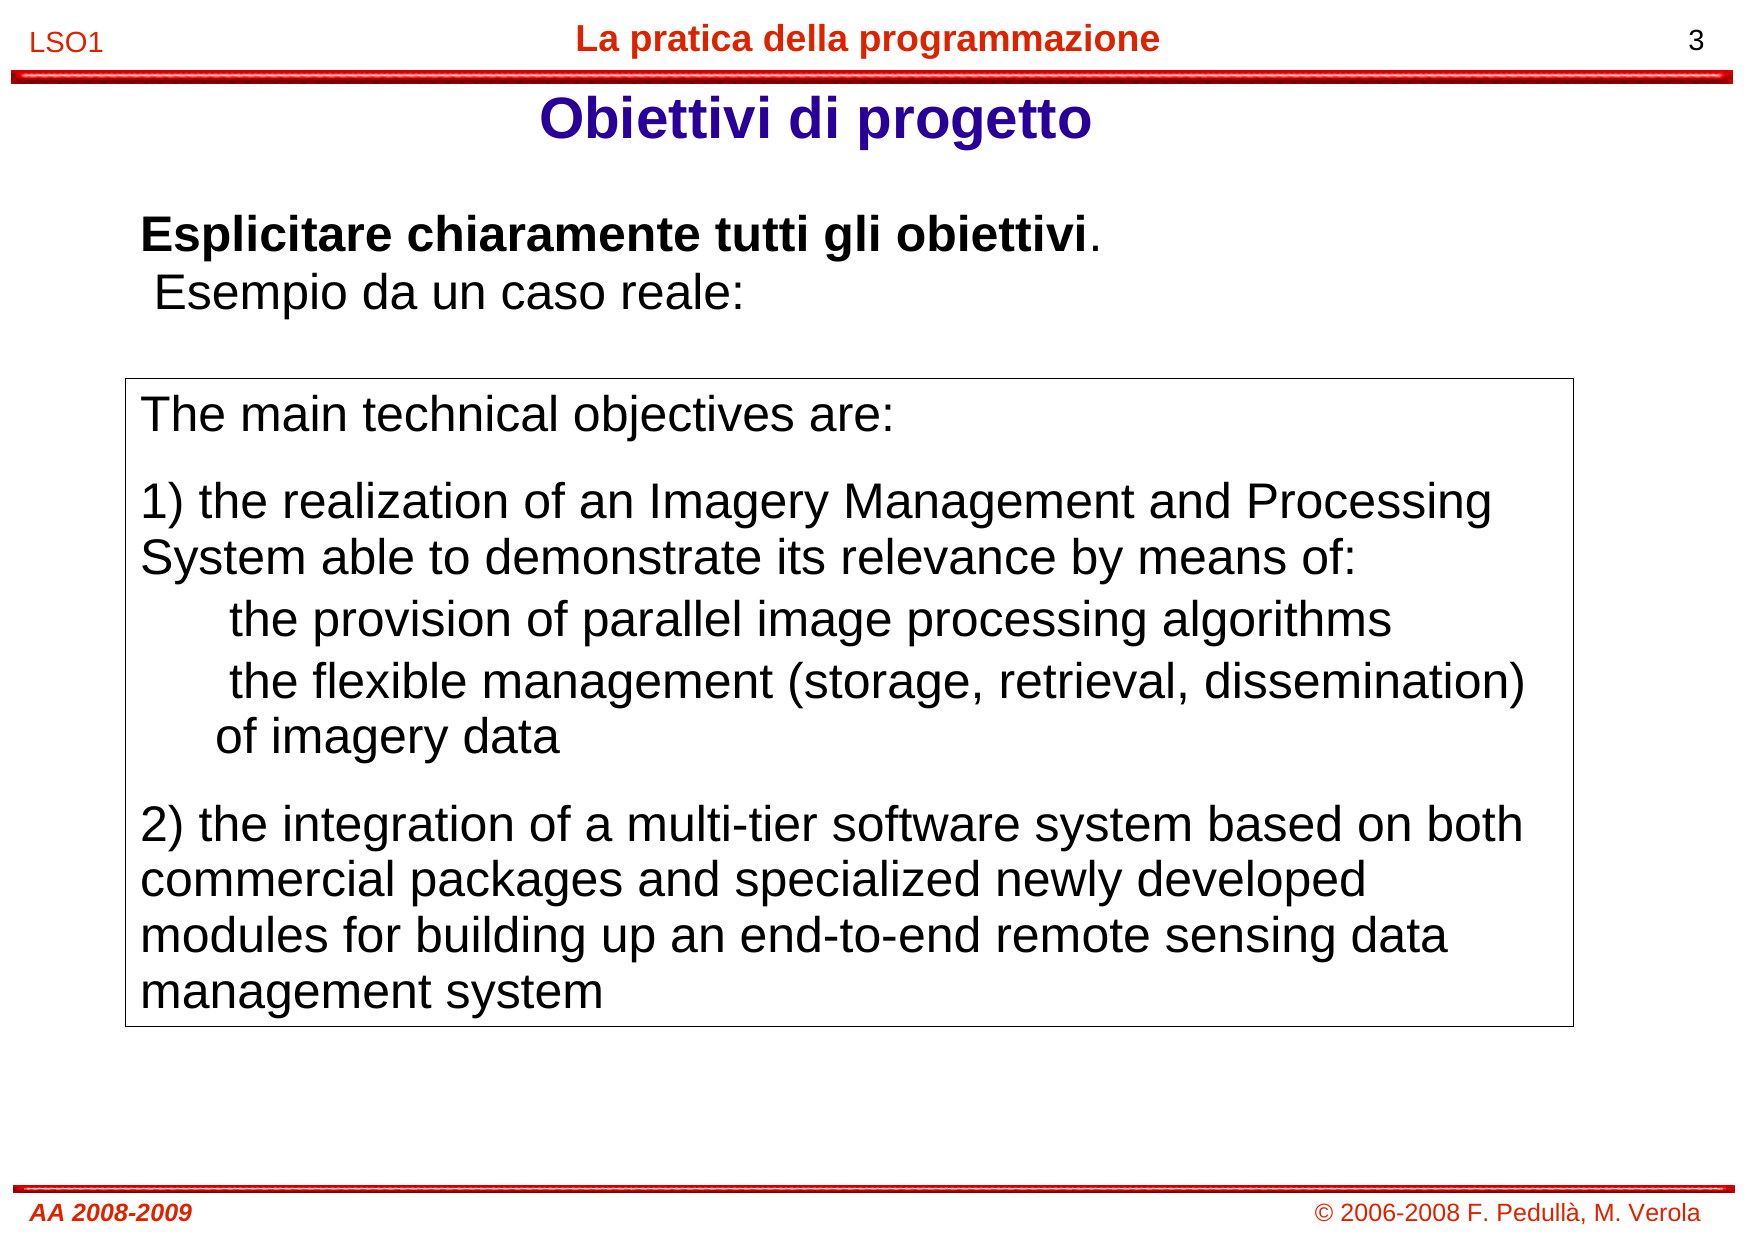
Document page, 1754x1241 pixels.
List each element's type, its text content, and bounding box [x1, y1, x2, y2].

picture [11, 70, 1733, 84]
title Obiettivi di progetto [153, 77, 1464, 166]
picture [13, 1185, 1735, 1193]
text_box Esplicitare chiaramente tutti gli obiettivi. Esempio da un caso reale: [125, 203, 1135, 320]
text_box The main technical objectives are: 1) the realization of an Imagery Management and Processing System able to demonstrate its relevance by means of: the provision of parallel image processing algorithms the flexible management (storage, retrieval, dissemination) of imagery data 2) the integration of a multi-tier software system based on both commercial packages and specialized newly developed modules for building up an end-to-end remote sensing data management system [125, 378, 1574, 1027]
